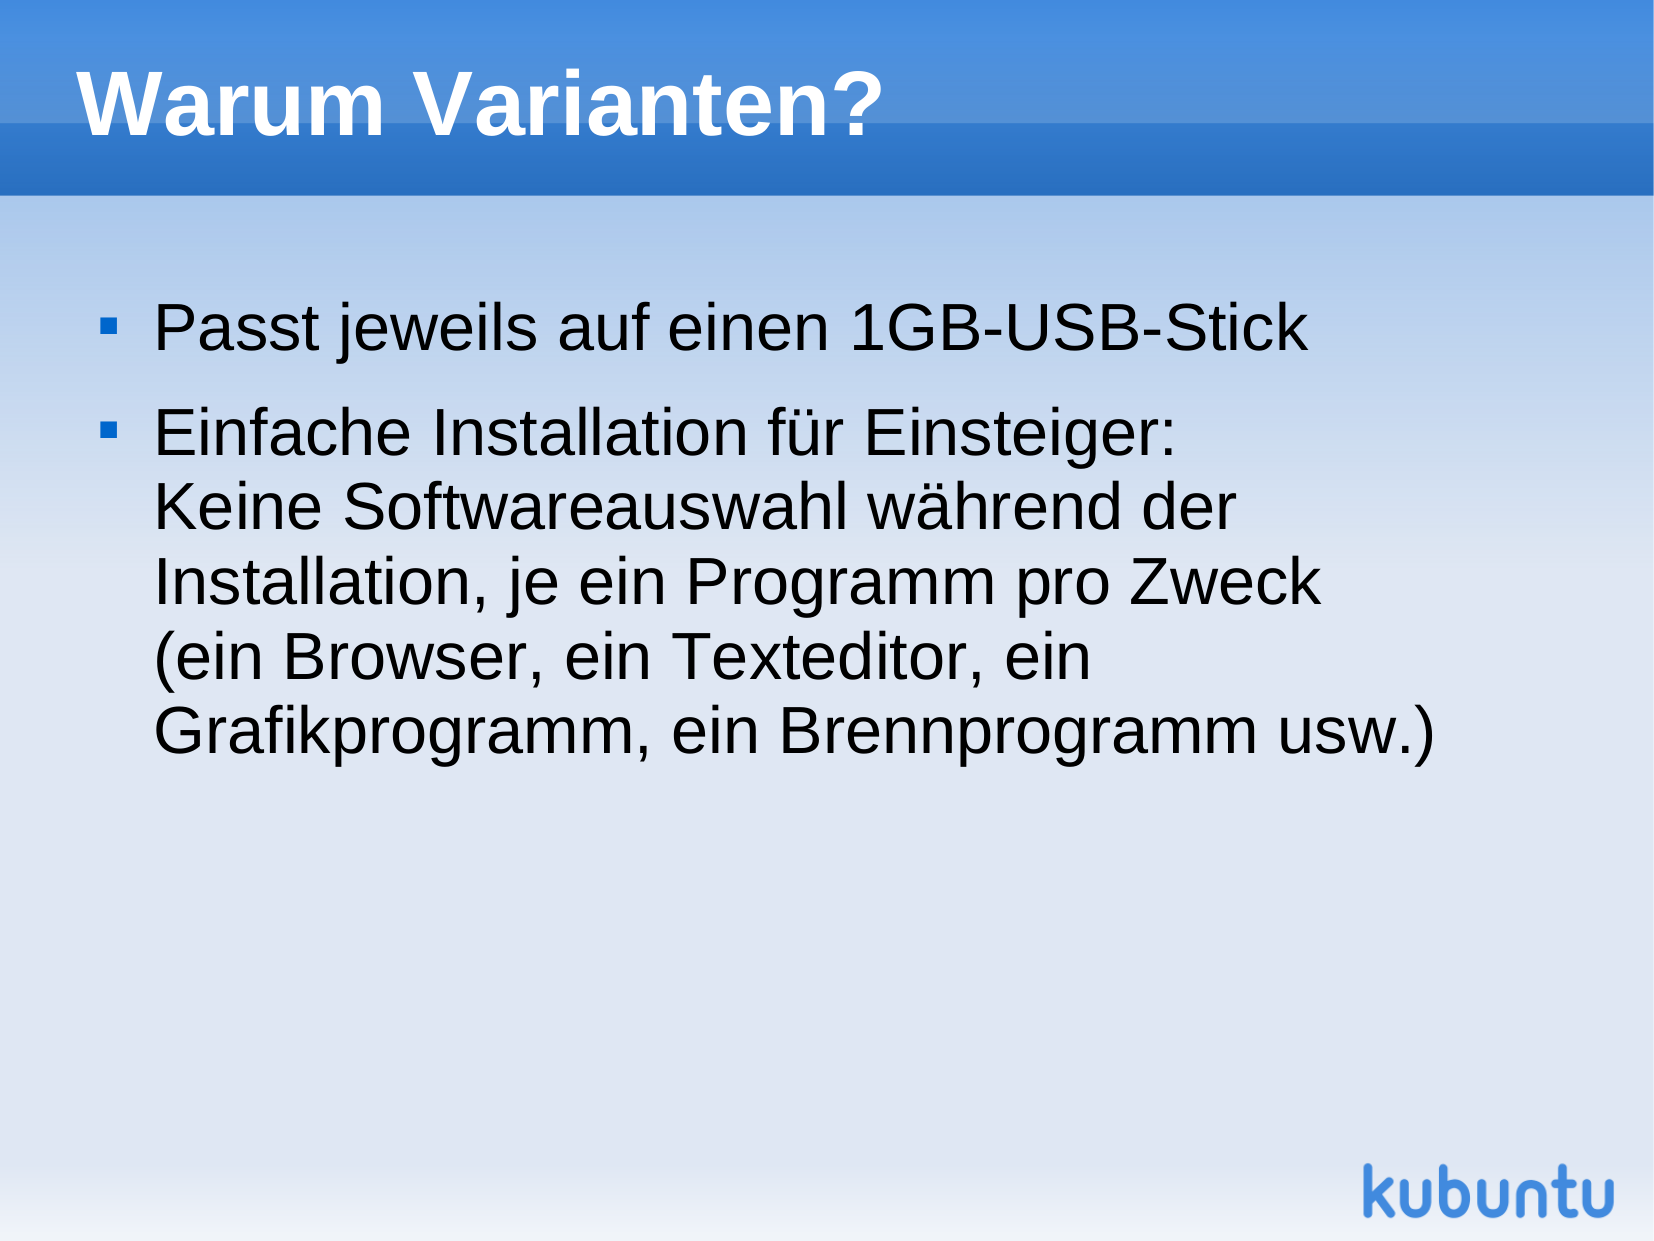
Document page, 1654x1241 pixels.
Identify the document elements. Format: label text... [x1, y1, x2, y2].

title Warum Varianten? [76, 0, 1565, 208]
list Passt jeweils auf einen 1GB-USB-Stick Einfache Installation für Einsteiger: Keine Softwareauswahl während der Installation, je ein Programm pro Zweck (ein Browser, ein Texteditor, ein Grafikprogramm, ein Brennprogramm usw.) [82, 290, 1571, 1109]
picture [0, 0, 1654, 1241]
